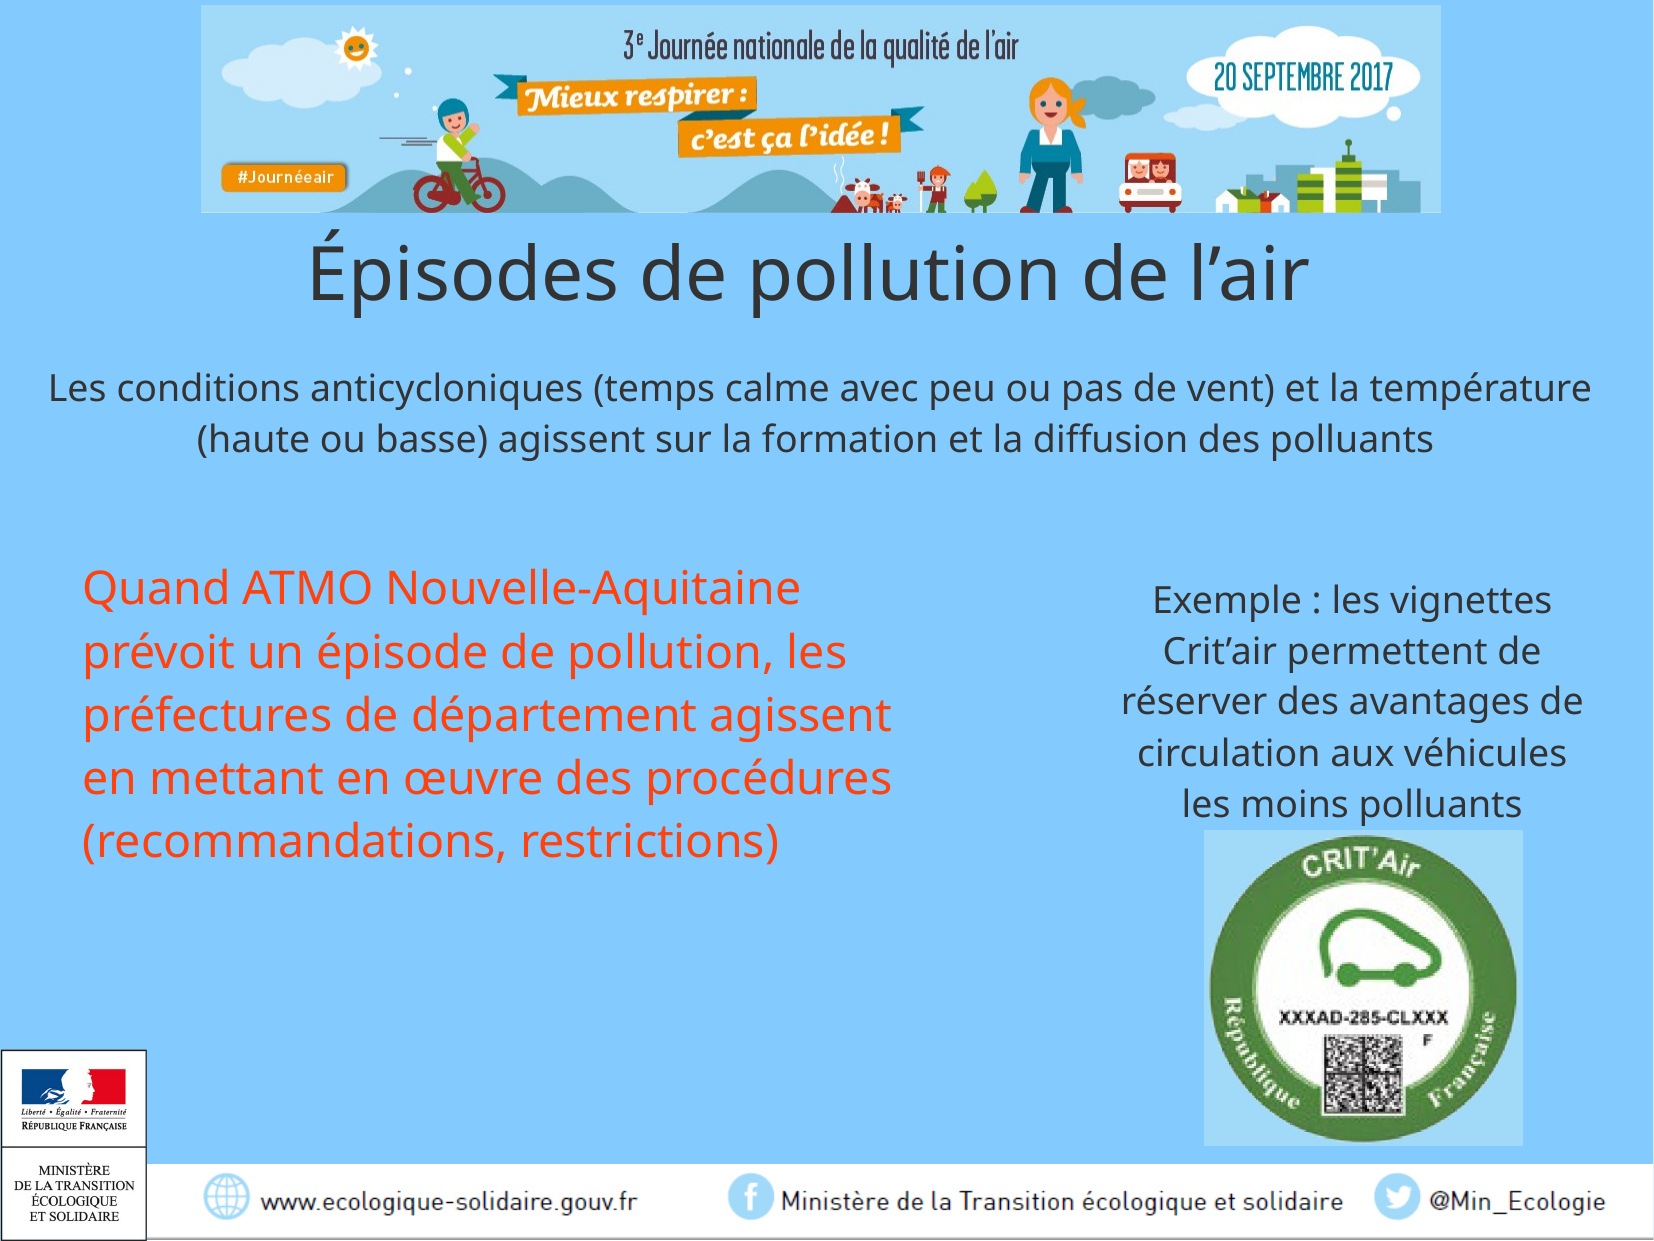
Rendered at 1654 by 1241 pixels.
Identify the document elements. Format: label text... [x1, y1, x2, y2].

picture [0, 1049, 1654, 1241]
text_box Les conditions anticycloniques (temps calme avec peu ou pas de vent) et la température (haute ou basse) agissent sur la formation et la diffusion des polluants [23, 354, 1619, 473]
picture [201, 5, 1441, 213]
text_box Épisodes de pollution de l’air [94, 200, 1524, 343]
text_box Quand ATMO Nouvelle-Aquitaine prévoit un épisode de pollution, les préfectures de département agissent en mettant en œuvre des procédures (recommandations, restrictions) [82, 555, 957, 875]
text_box Exemple : les vignettes Crit’air permettent de réserver des avantages de circulation aux véhicules les moins polluants [1098, 565, 1607, 827]
picture [1204, 830, 1523, 1146]
